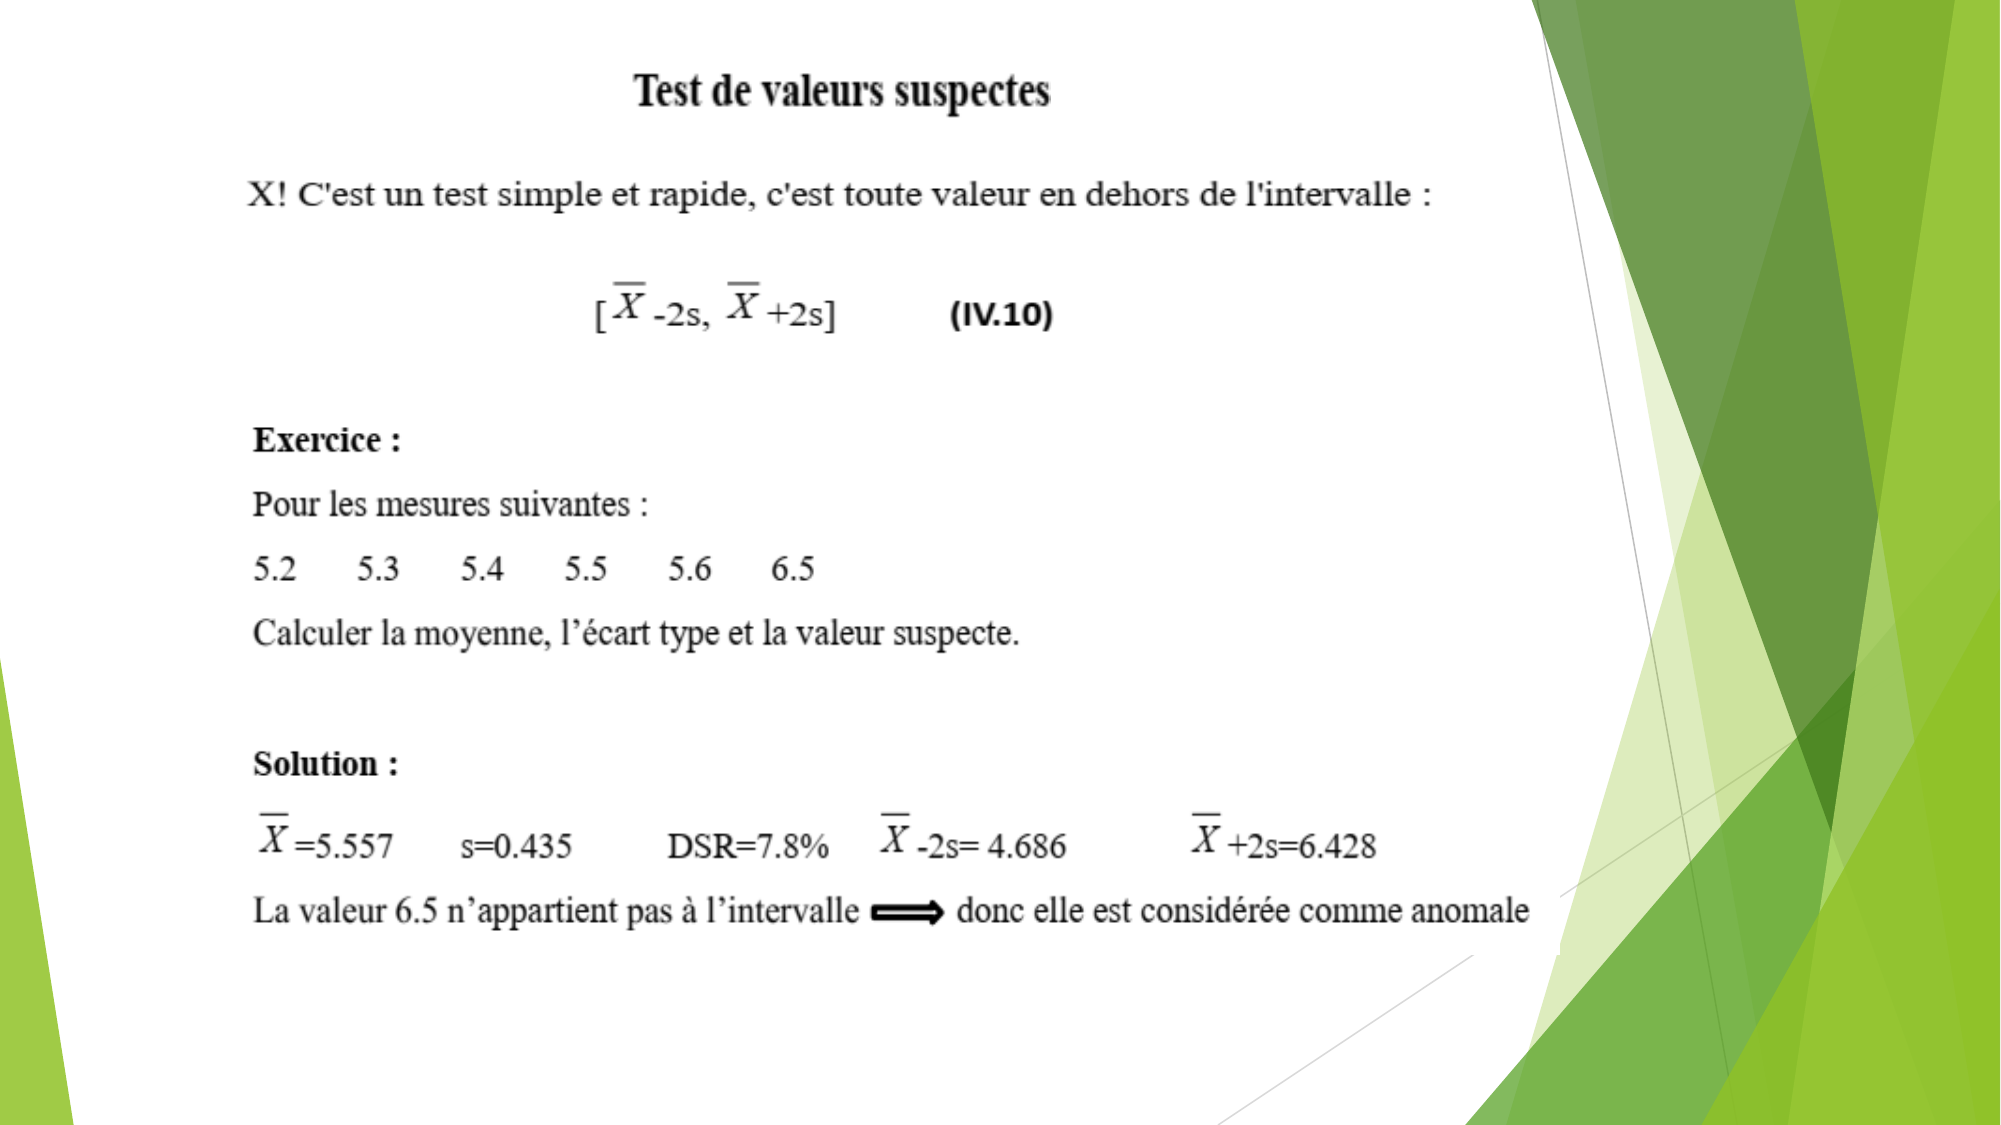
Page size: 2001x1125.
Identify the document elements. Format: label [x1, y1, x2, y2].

picture [231, 420, 1560, 955]
picture [231, 170, 1461, 366]
picture [629, 59, 1051, 136]
